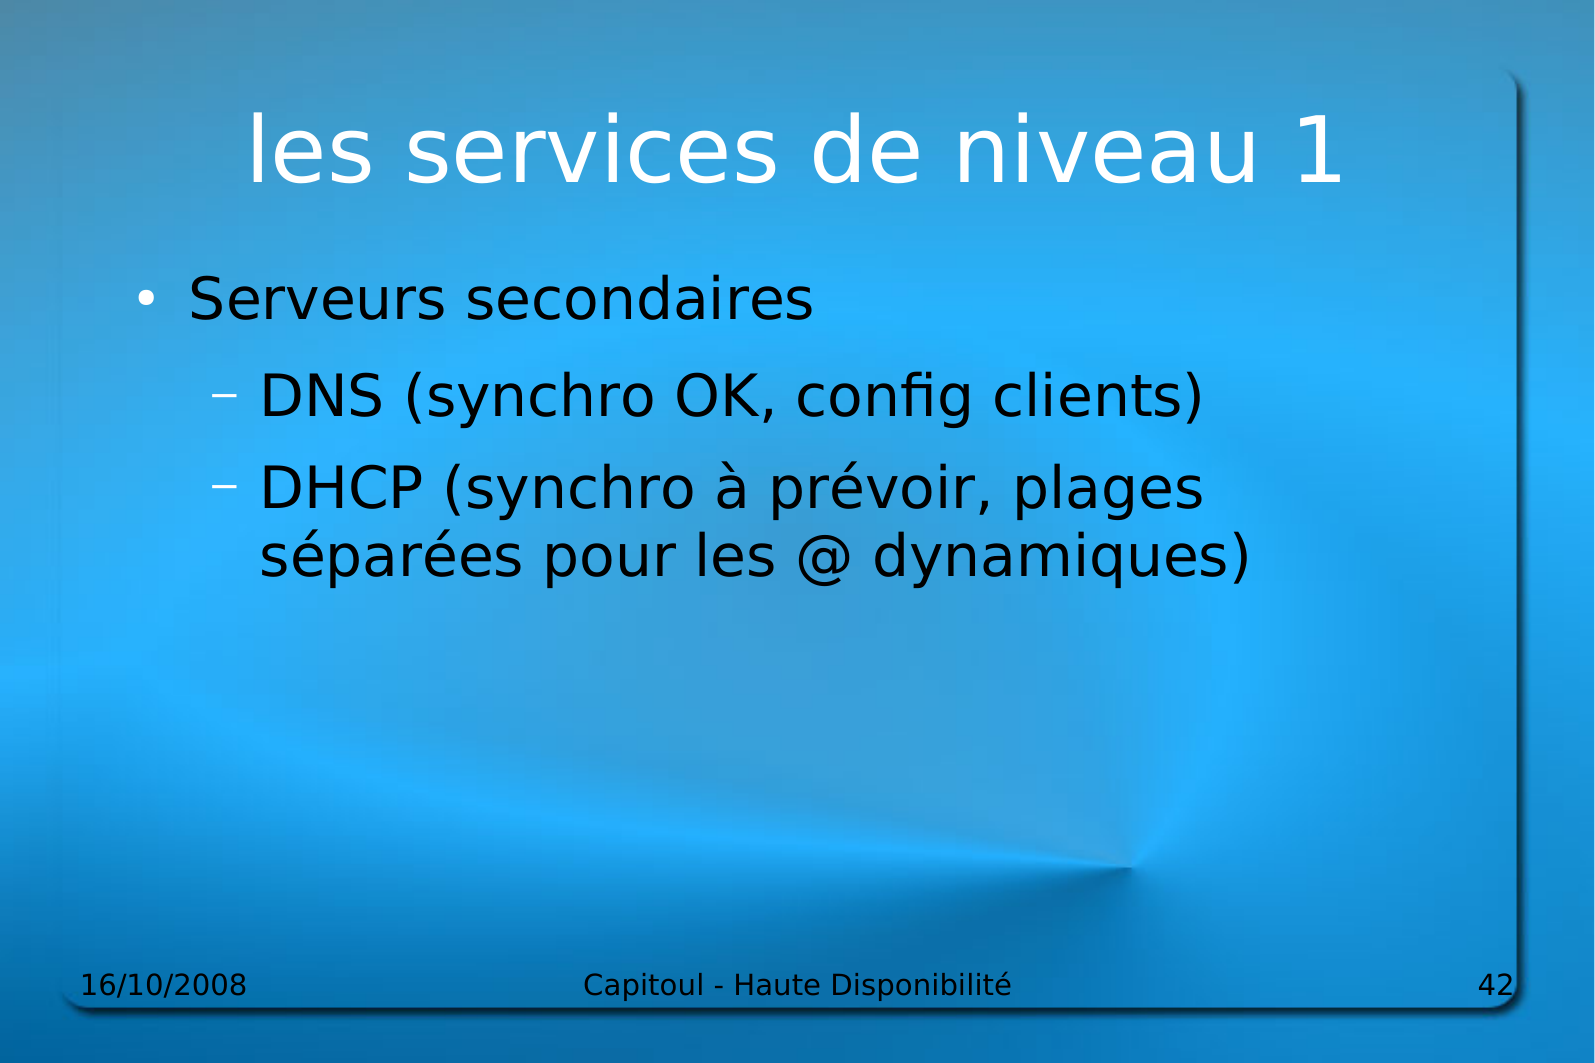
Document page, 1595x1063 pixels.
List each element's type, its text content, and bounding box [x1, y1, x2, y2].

list Serveurs secondaires DNS (synchro OK, config clients) DHCP (synchro à prévoir, plages séparées pour les @ dynamiques) [118, 265, 1480, 832]
title les services de niveau 1 [117, 97, 1479, 205]
picture [0, 0, 1595, 1063]
